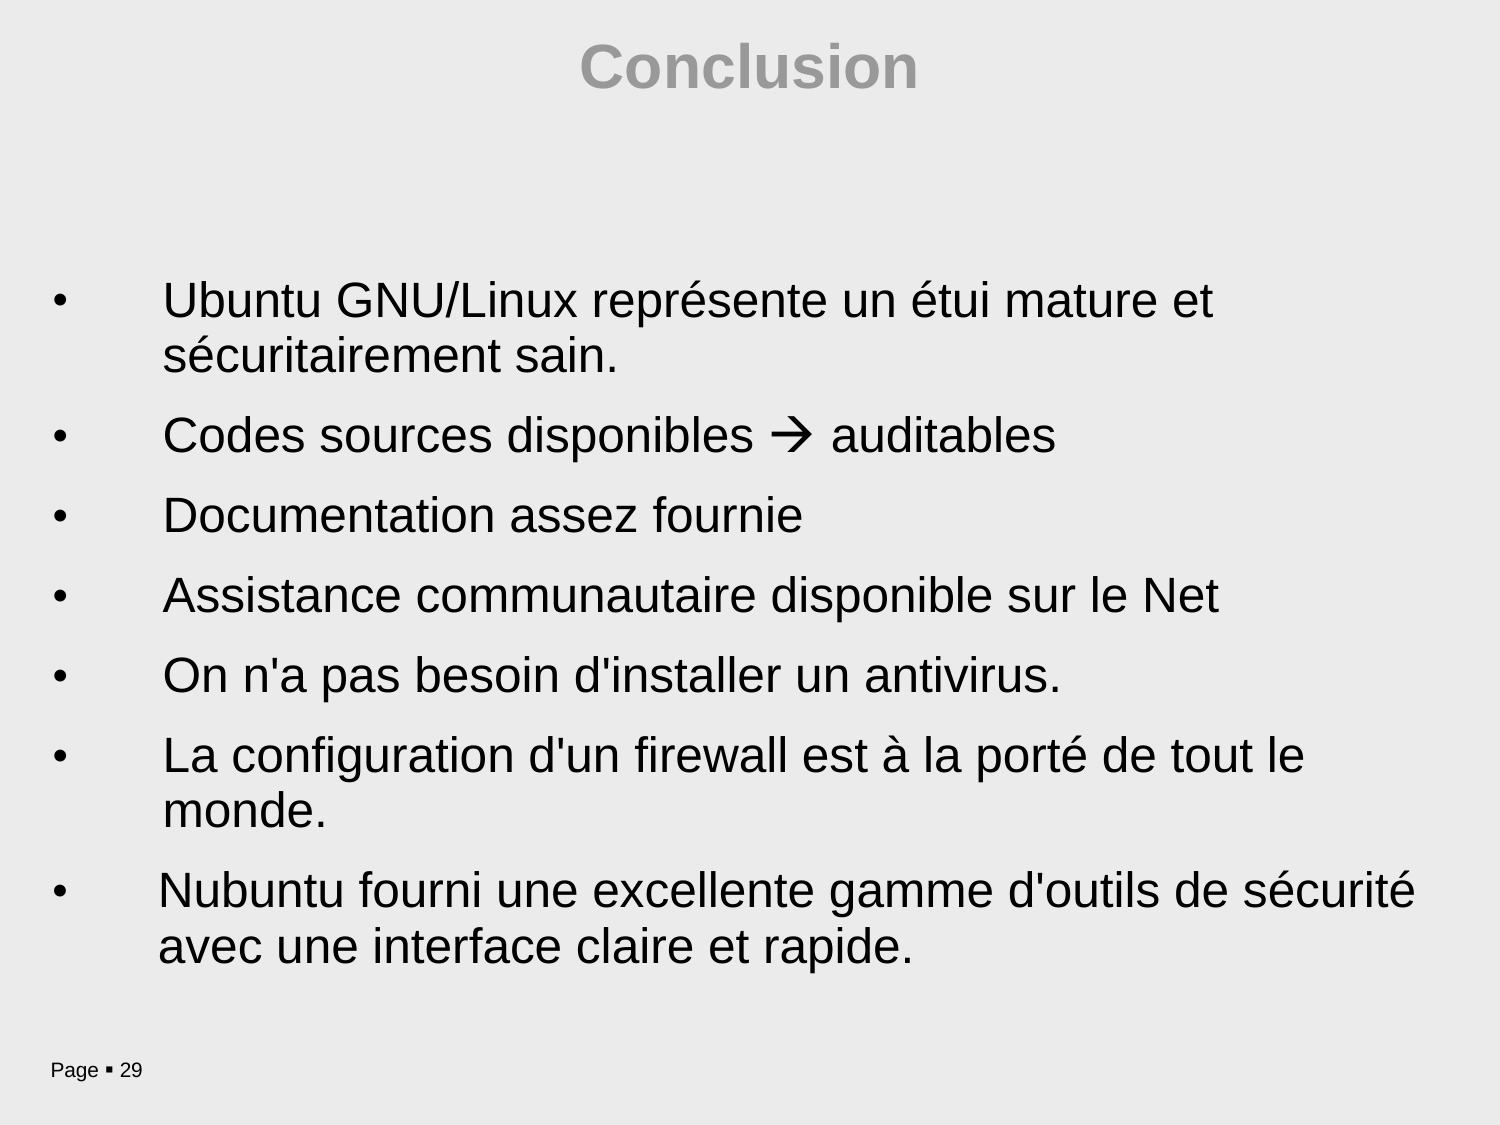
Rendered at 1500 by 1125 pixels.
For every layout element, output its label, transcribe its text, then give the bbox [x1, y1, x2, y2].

title Conclusion [51, 19, 1449, 118]
list Ubuntu GNU/Linux représente un étui mature et sécuritairement sain. Codes sources disponibles  auditables Documentation assez fournie Assistance communautaire disponible sur le Net On n'a pas besoin d'installer un antivirus. La configuration d'un firewall est à la porté de tout le monde. Nubuntu fourni une excellente gamme d'outils de sécurité avec une interface claire et rapide. [51, 264, 1431, 985]
